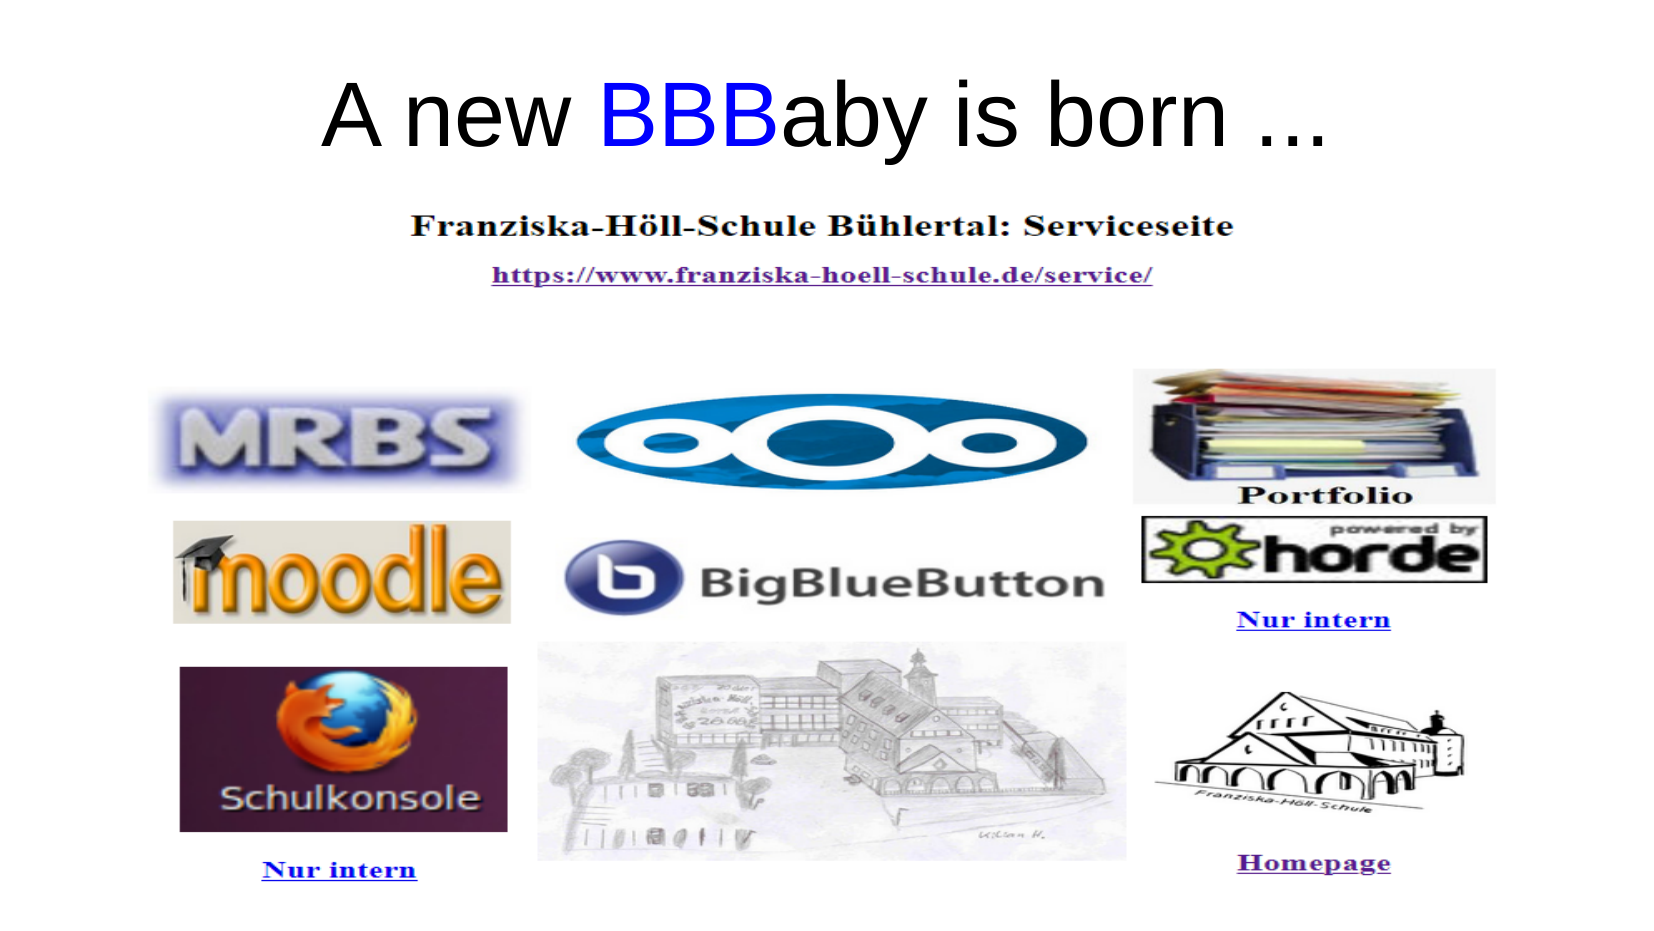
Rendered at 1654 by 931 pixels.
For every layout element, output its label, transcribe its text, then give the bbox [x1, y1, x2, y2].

title A new BBBaby is born ... [82, 37, 1571, 193]
picture [82, 212, 1571, 898]
